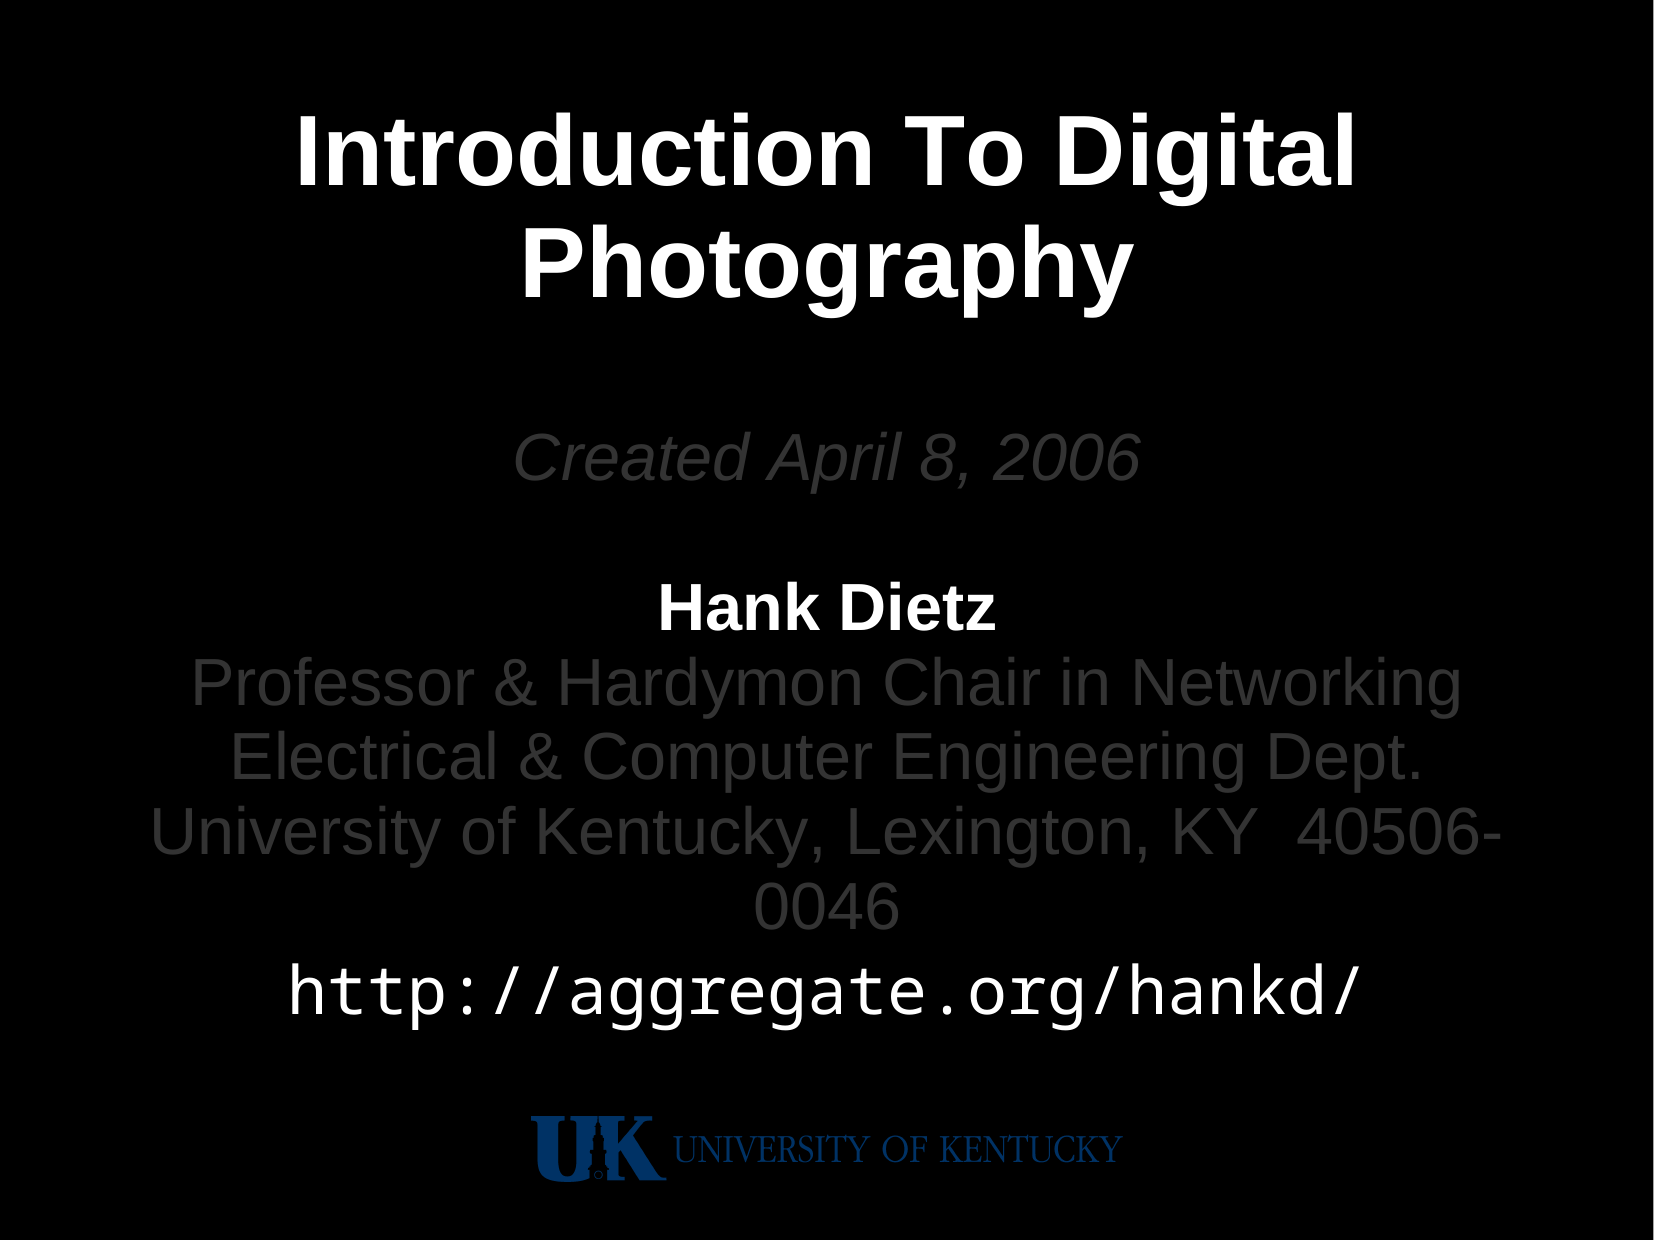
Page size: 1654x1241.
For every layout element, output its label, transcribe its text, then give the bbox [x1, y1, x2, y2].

title Introduction To Digital Photography [121, 90, 1534, 323]
picture [531, 1116, 1123, 1182]
subtitle Created April 8, 2006 Hank Dietz Professor & Hardymon Chair in Networking Electrical & Computer Engineering Dept. University of Kentucky, Lexington, KY 40506-0046 http://aggregate.org/hankd/ [121, 344, 1534, 1127]
